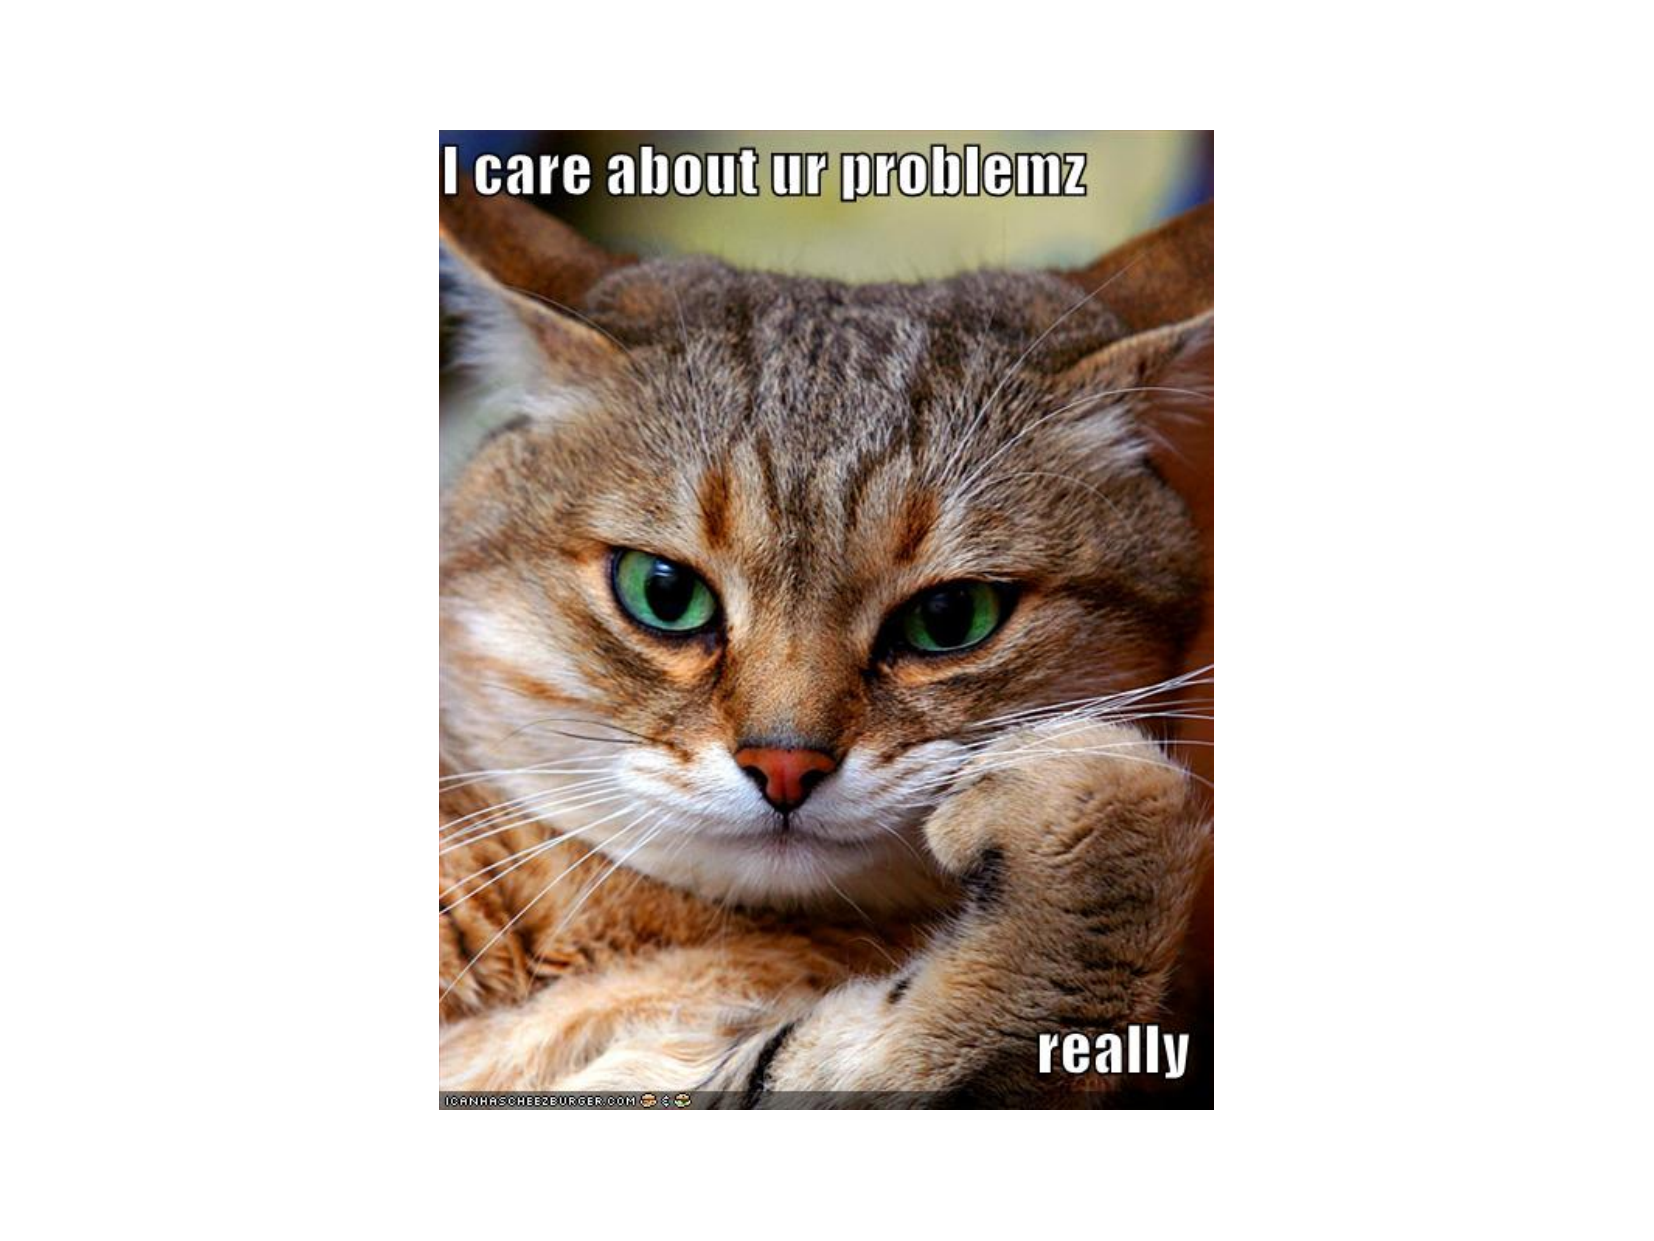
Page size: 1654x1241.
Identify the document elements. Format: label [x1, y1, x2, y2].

picture [439, 130, 1214, 1111]
